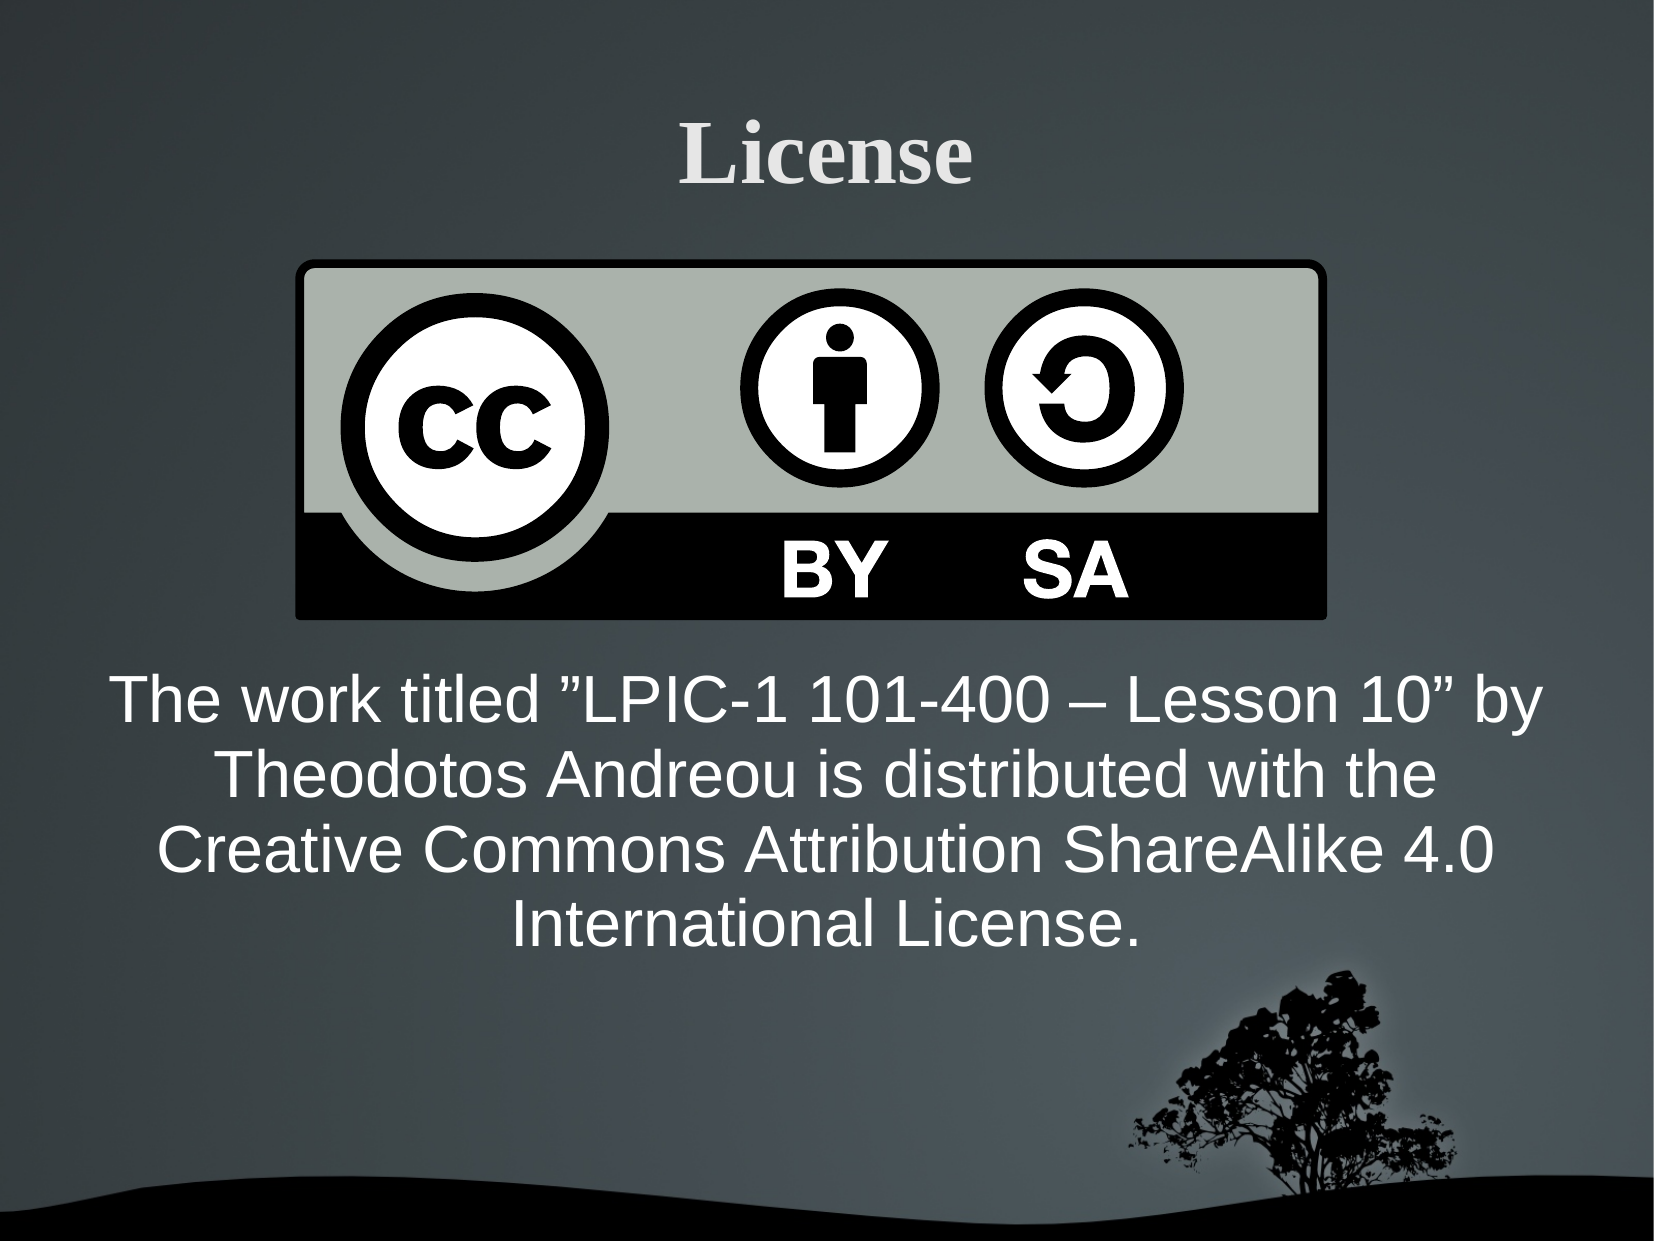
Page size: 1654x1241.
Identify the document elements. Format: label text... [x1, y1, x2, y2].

subtitle The work titled ”LPIC-1 101-400 – Lesson 10” by Theodotos Andreou is distributed with the Creative Commons Attribution ShareAlike 4.0 International License. [82, 290, 1571, 1109]
title License [82, 49, 1571, 257]
picture [0, 0, 1654, 1241]
